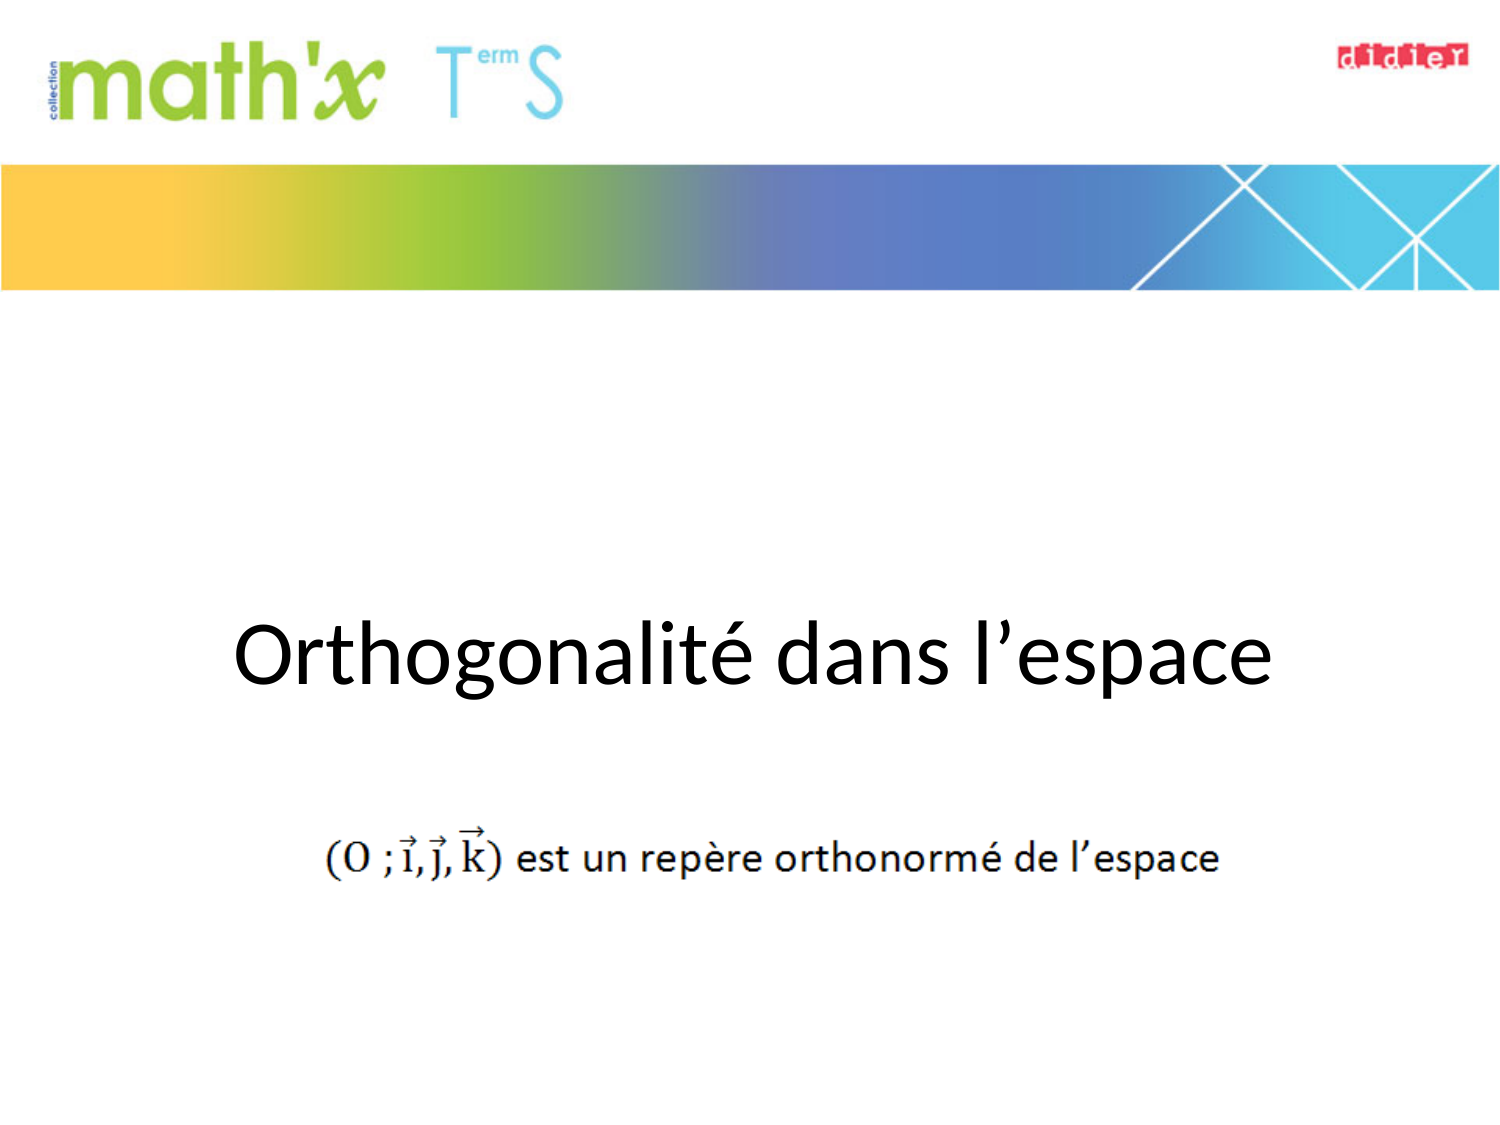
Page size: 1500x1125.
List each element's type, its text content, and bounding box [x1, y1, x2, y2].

title Orthogonalité dans l’espace [117, 527, 1393, 769]
picture [0, 0, 1500, 292]
picture [314, 820, 1231, 886]
